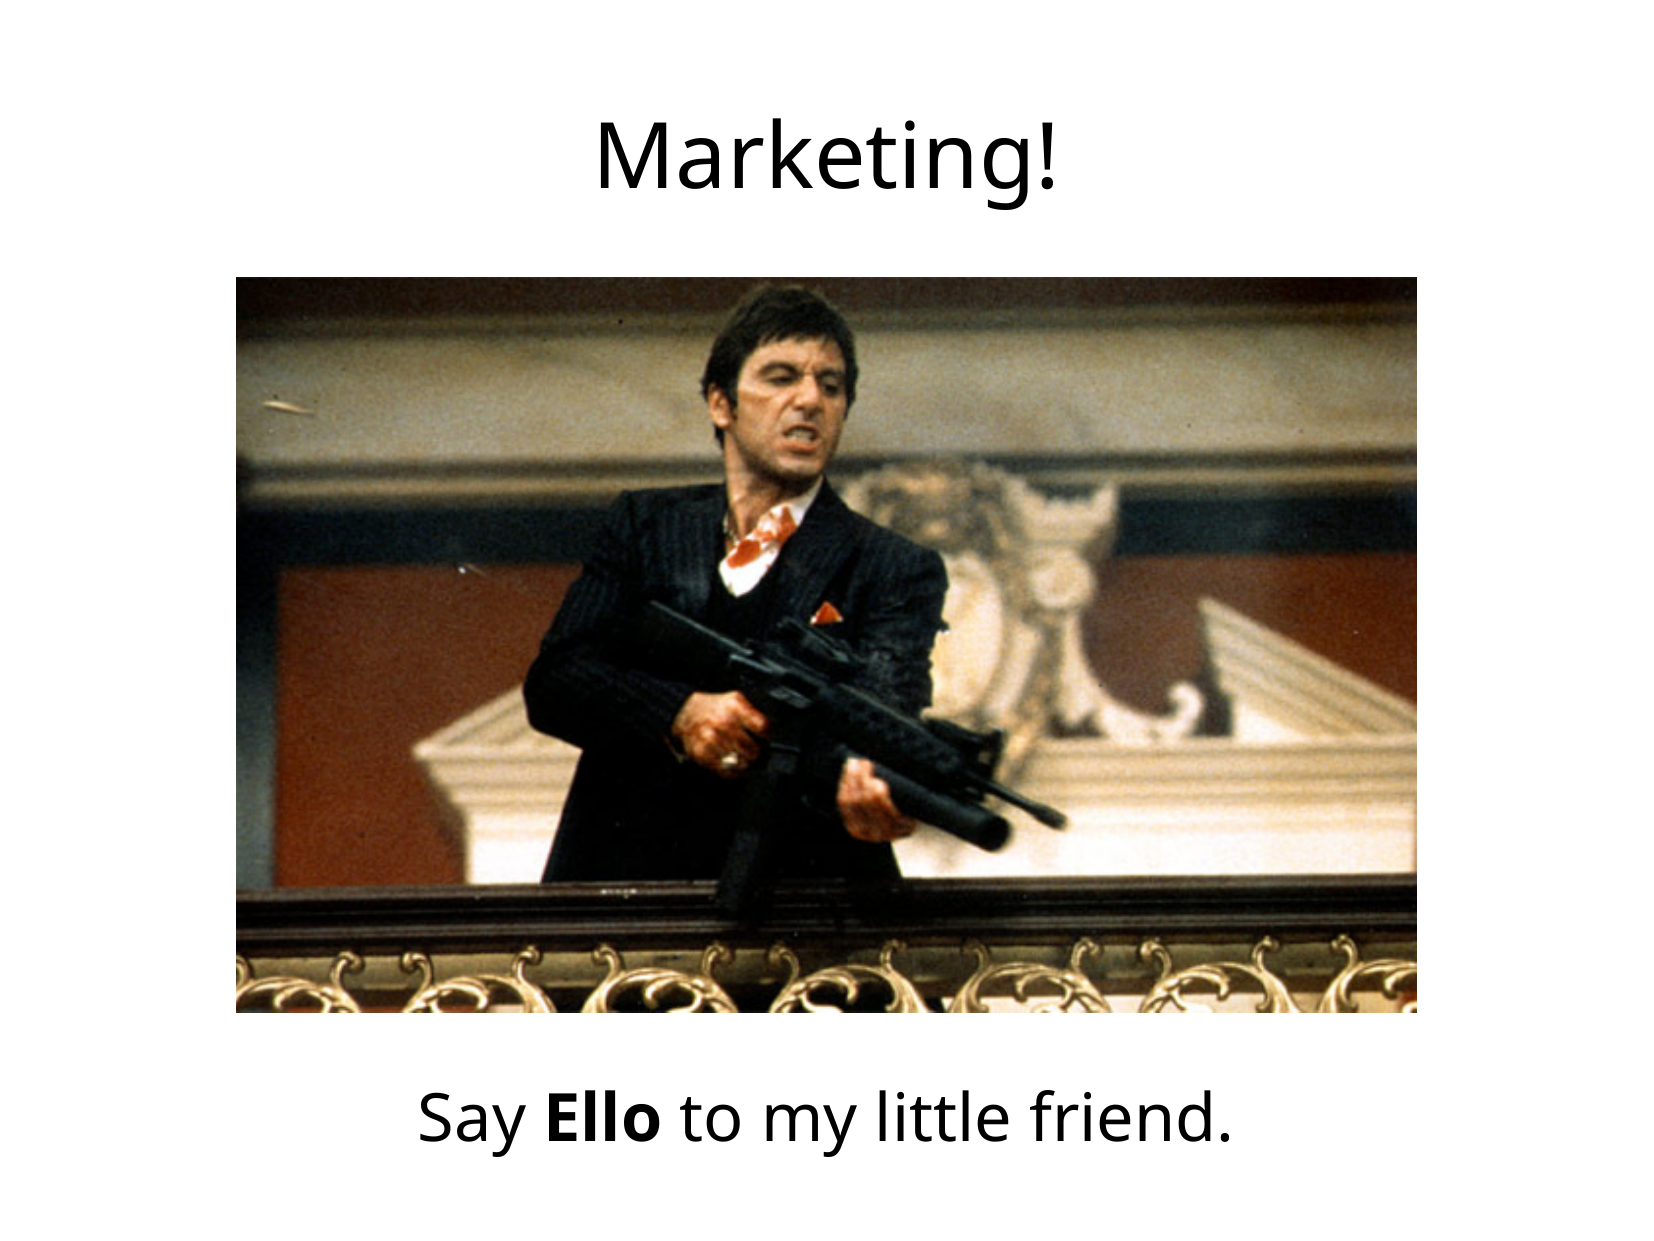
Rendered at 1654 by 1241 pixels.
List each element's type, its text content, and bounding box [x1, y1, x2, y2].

title Marketing! [82, 49, 1571, 257]
list Say Ello to my little friend. [99, 1070, 1555, 1182]
picture [236, 277, 1417, 1013]
